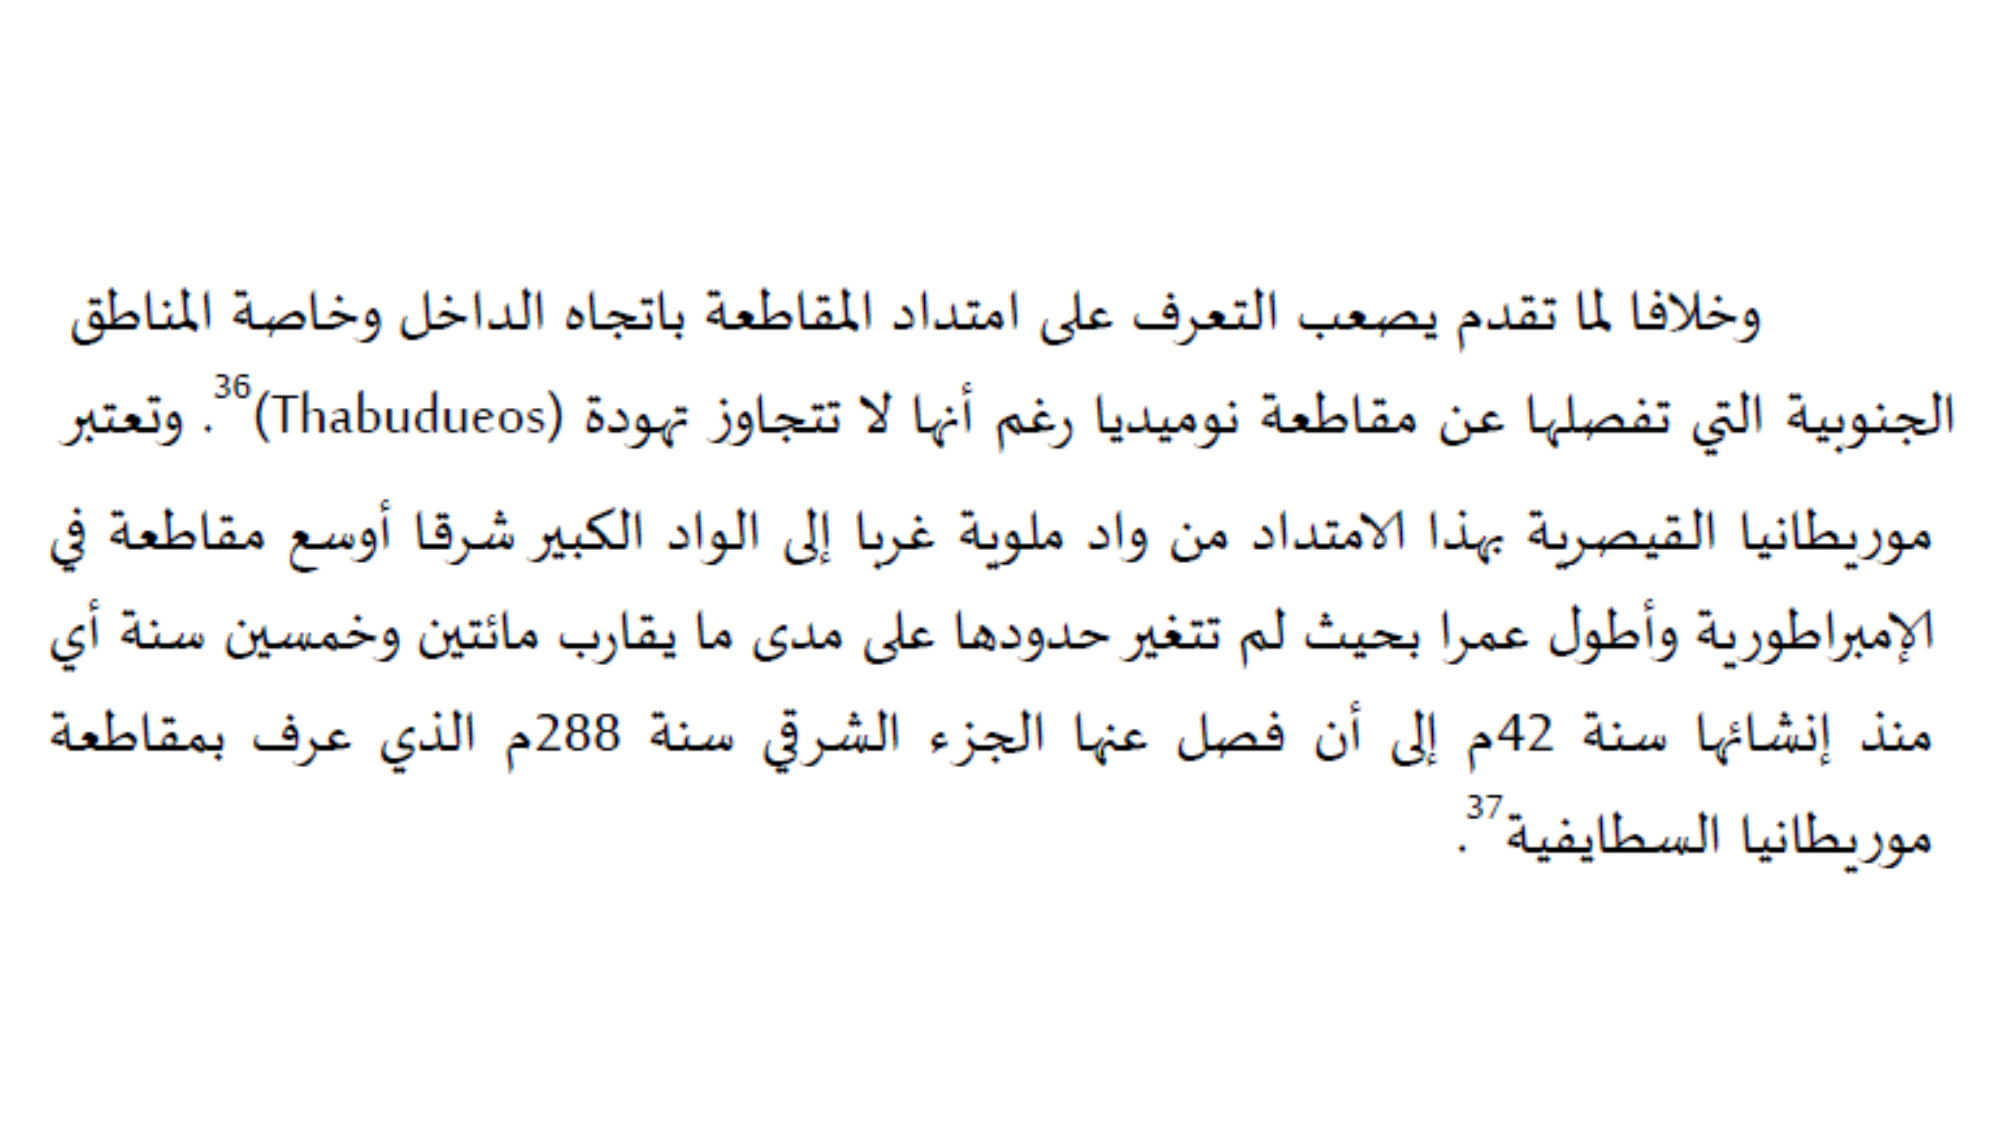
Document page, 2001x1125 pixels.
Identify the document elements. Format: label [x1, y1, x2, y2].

picture [44, 495, 1955, 888]
picture [44, 272, 1965, 478]
